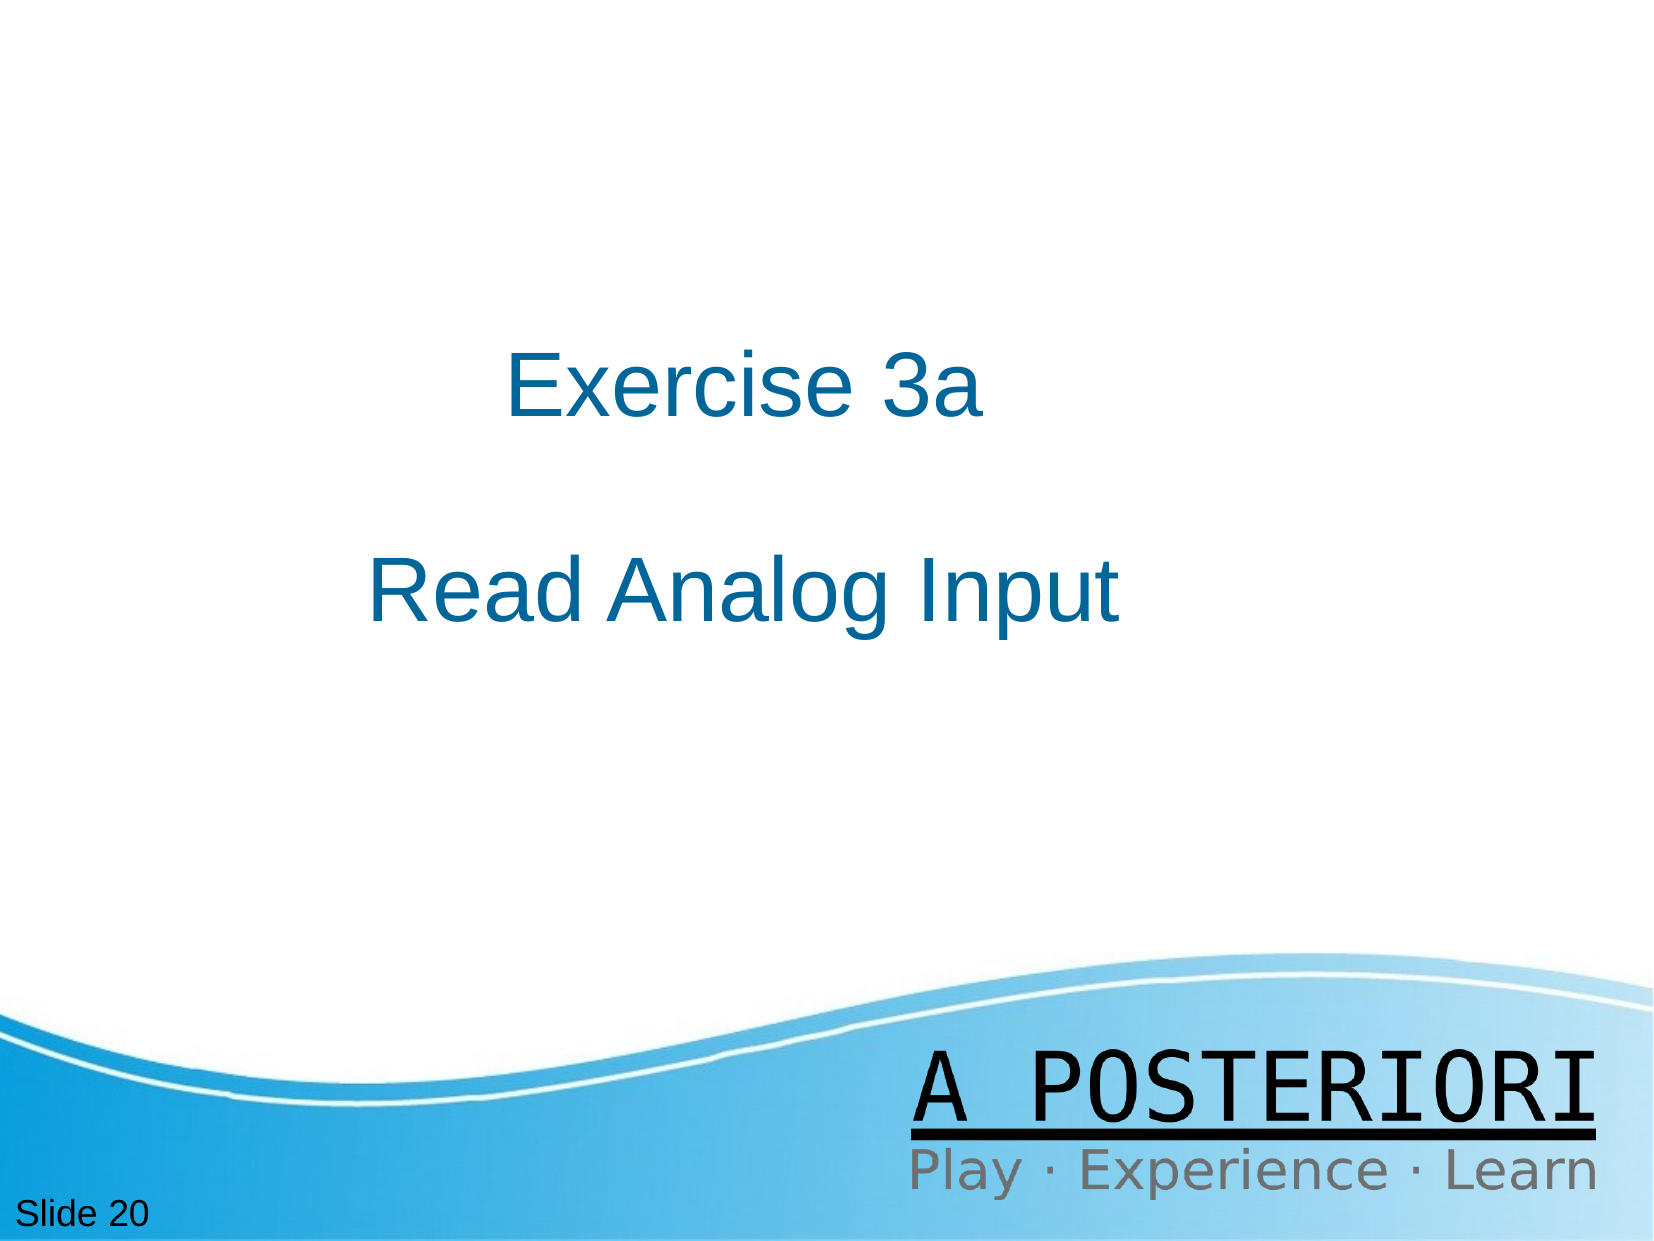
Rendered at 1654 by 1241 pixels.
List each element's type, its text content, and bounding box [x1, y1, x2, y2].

picture [0, 952, 1654, 1241]
title Exercise 3a Read Analog Input [0, 333, 1489, 642]
